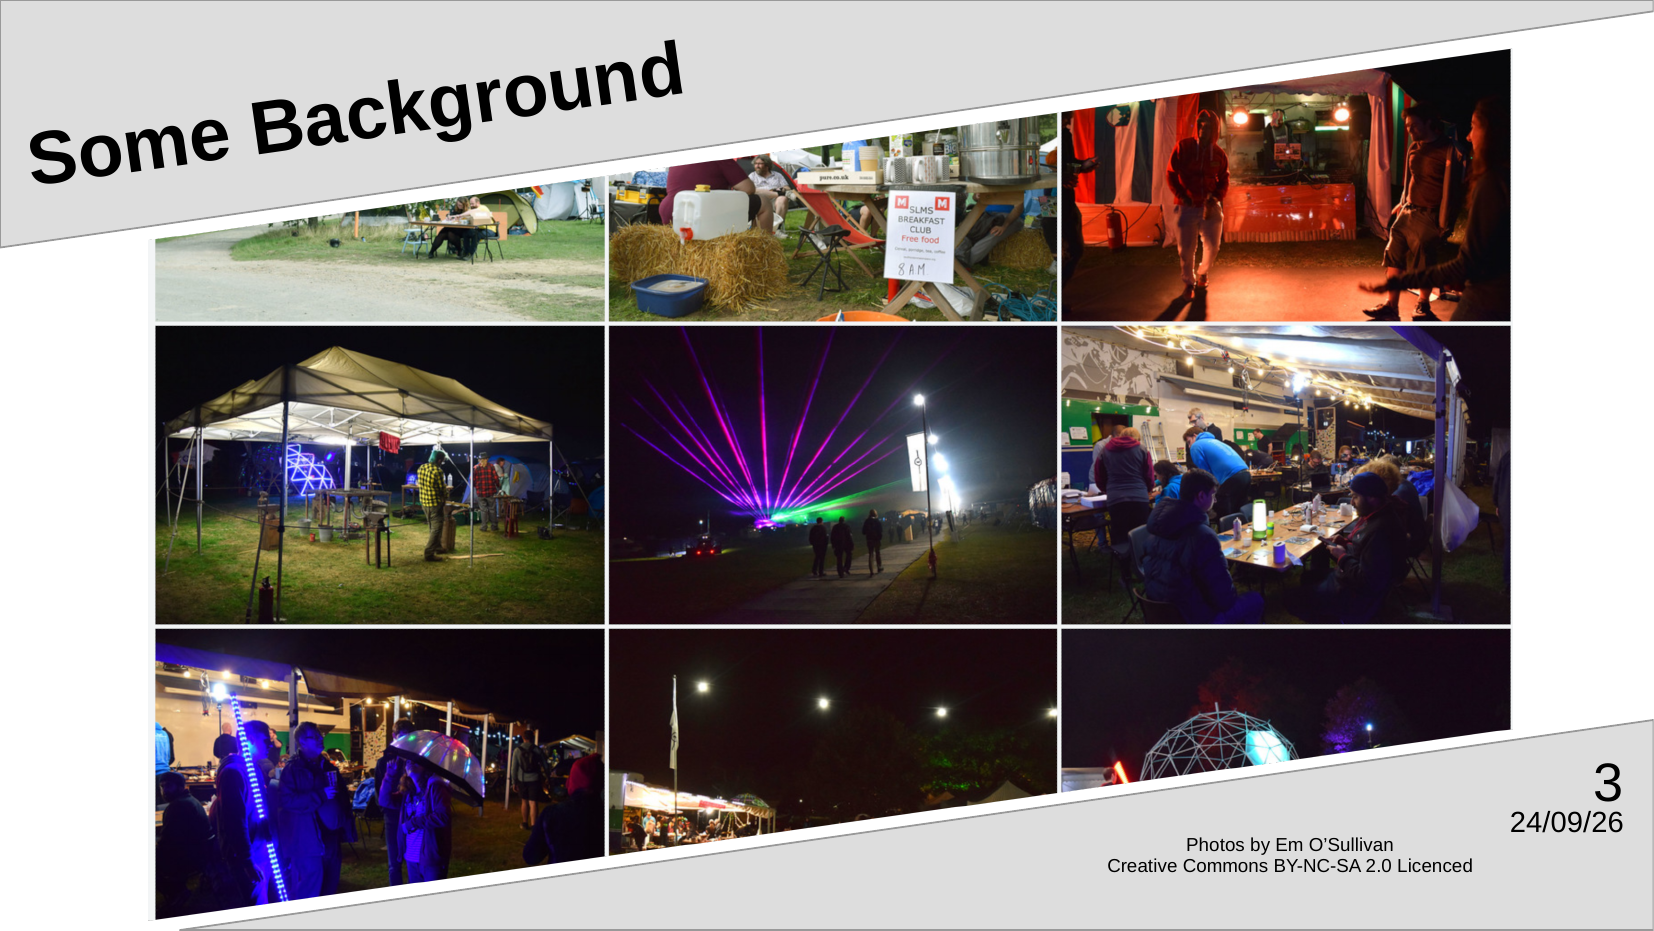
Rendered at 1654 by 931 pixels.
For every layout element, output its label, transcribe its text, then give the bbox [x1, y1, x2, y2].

title Some Background [16, 64, 148, 239]
picture [148, 47, 1513, 921]
title Some Background [271, 0, 1501, 47]
text_box Photos by Em O’Sullivan Creative Commons BY-NC-SA 2.0 Licenced [1092, 826, 1488, 884]
